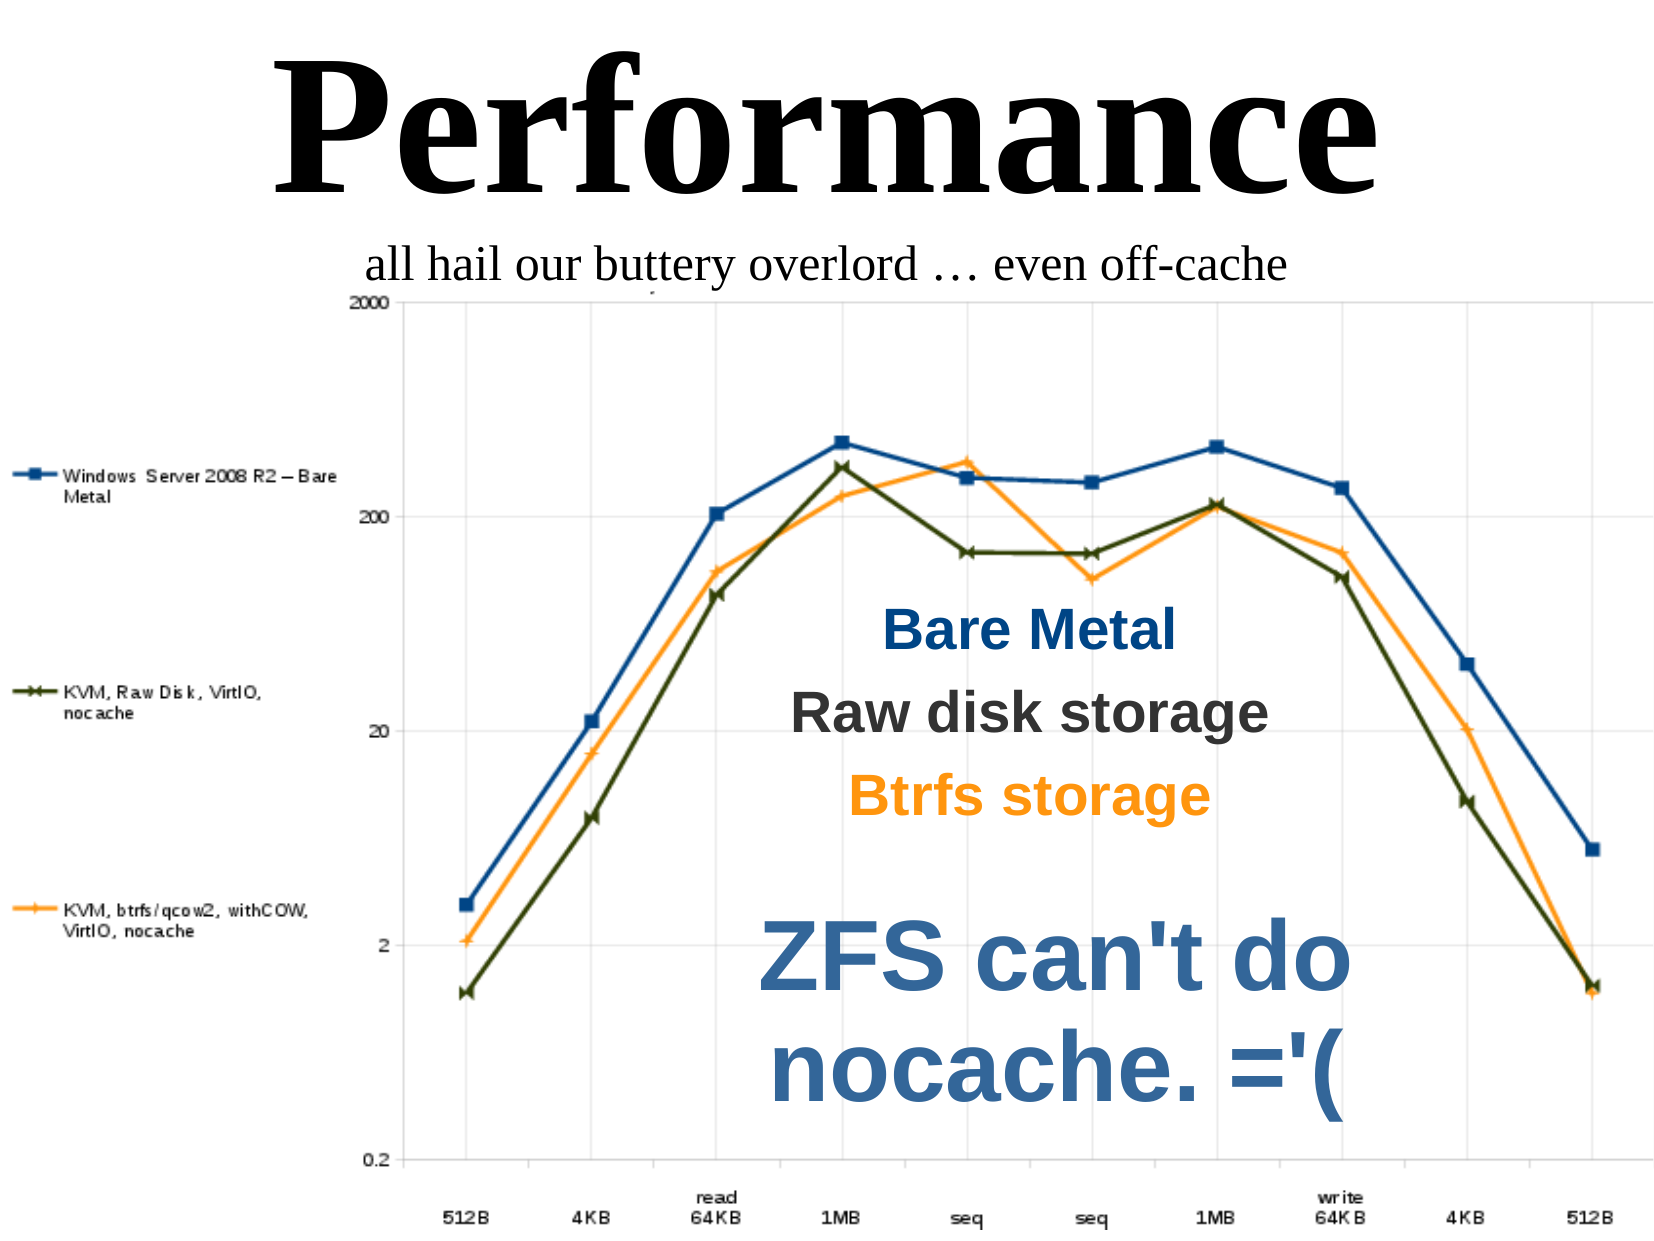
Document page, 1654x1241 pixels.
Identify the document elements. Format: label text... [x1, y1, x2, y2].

table_header [757, 504, 1304, 588]
table_cell Raw disk storage [757, 671, 1304, 754]
picture [3, 292, 1654, 1231]
table_header ZFS can't do nocache. ='( [640, 892, 1473, 1131]
table_cell Btrfs storage [757, 754, 1304, 837]
title Performance all hail our buttery overlord … even off-cache [0, 14, 1654, 292]
table_cell Bare Metal [757, 588, 1304, 671]
